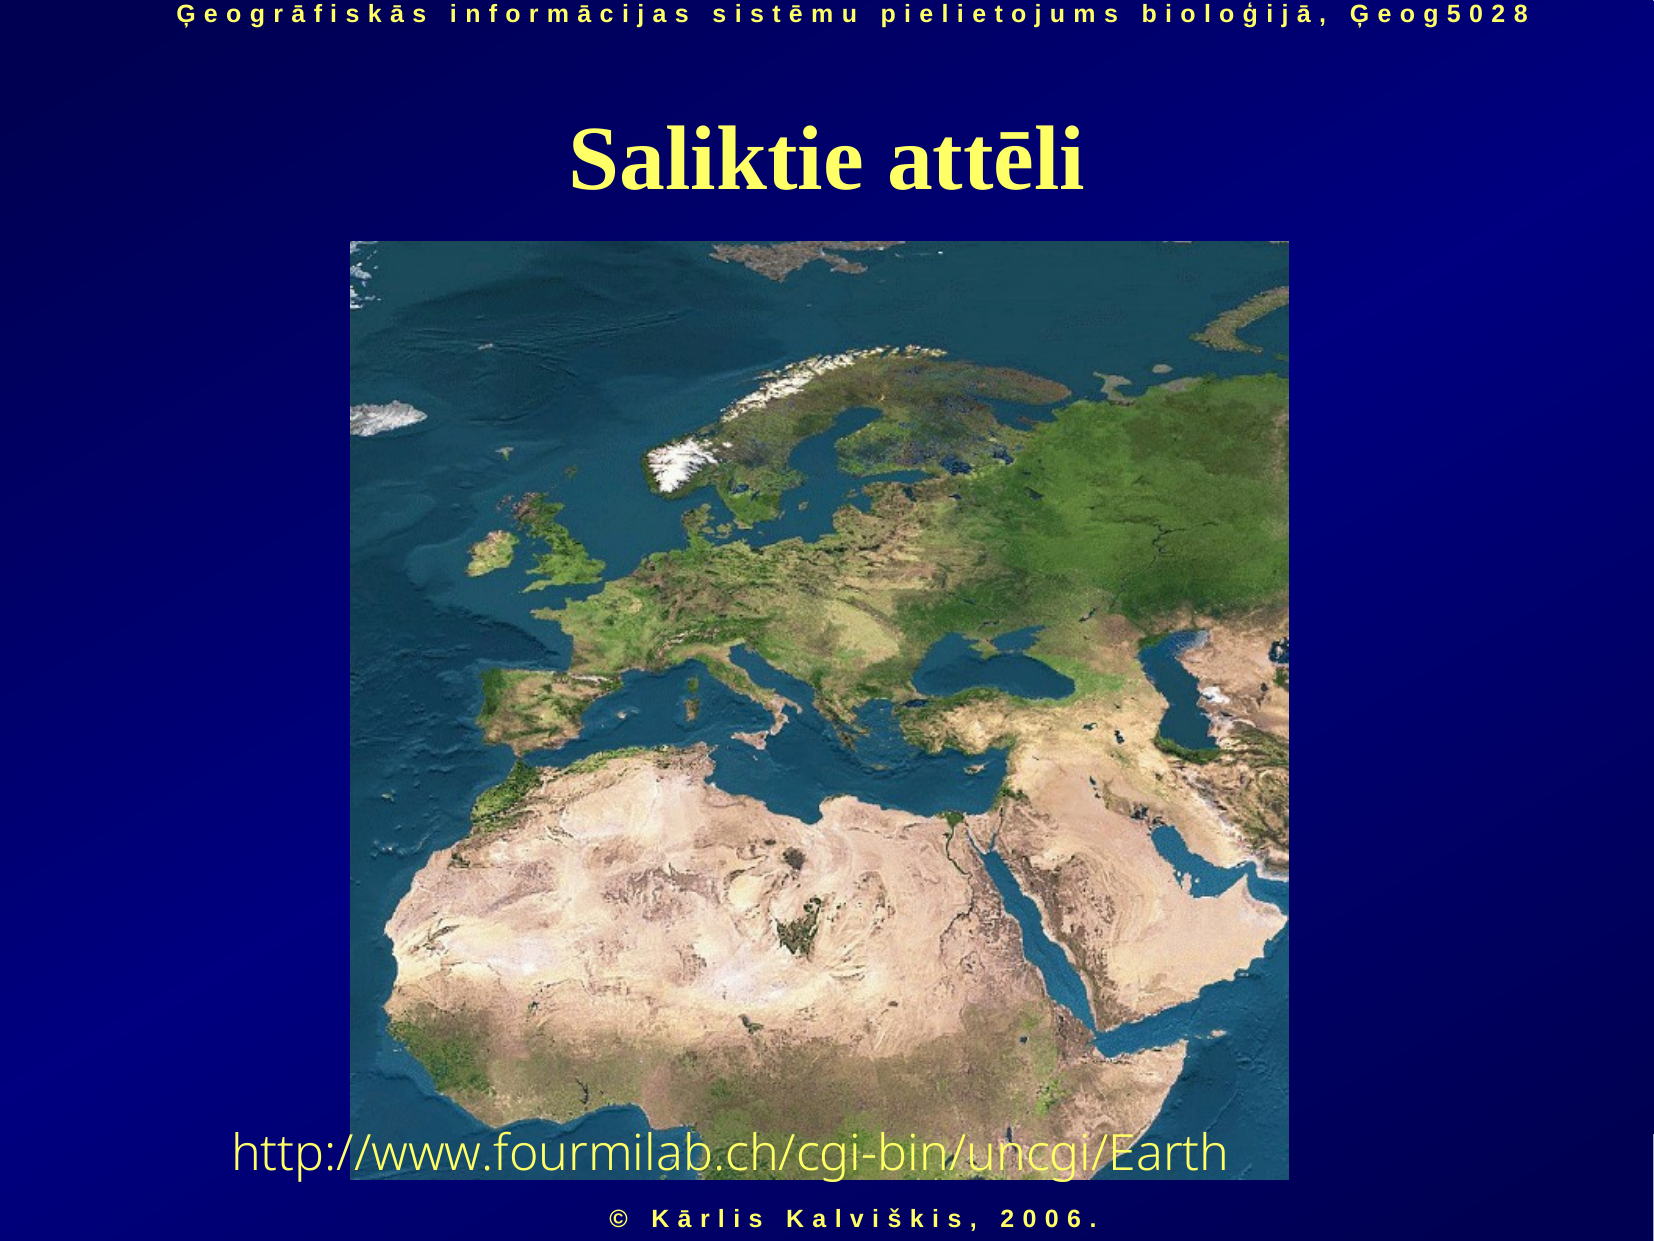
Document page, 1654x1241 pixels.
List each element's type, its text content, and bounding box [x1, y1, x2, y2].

title Saliktie attēli [121, 102, 1534, 216]
picture [841, 1175, 1071, 1180]
picture [350, 1175, 841, 1180]
picture [350, 241, 1289, 1117]
picture [1071, 1175, 1289, 1180]
text_box http://www.fourmilab.ch/cgi-bin/uncgi/Earth [177, 1117, 1386, 1175]
